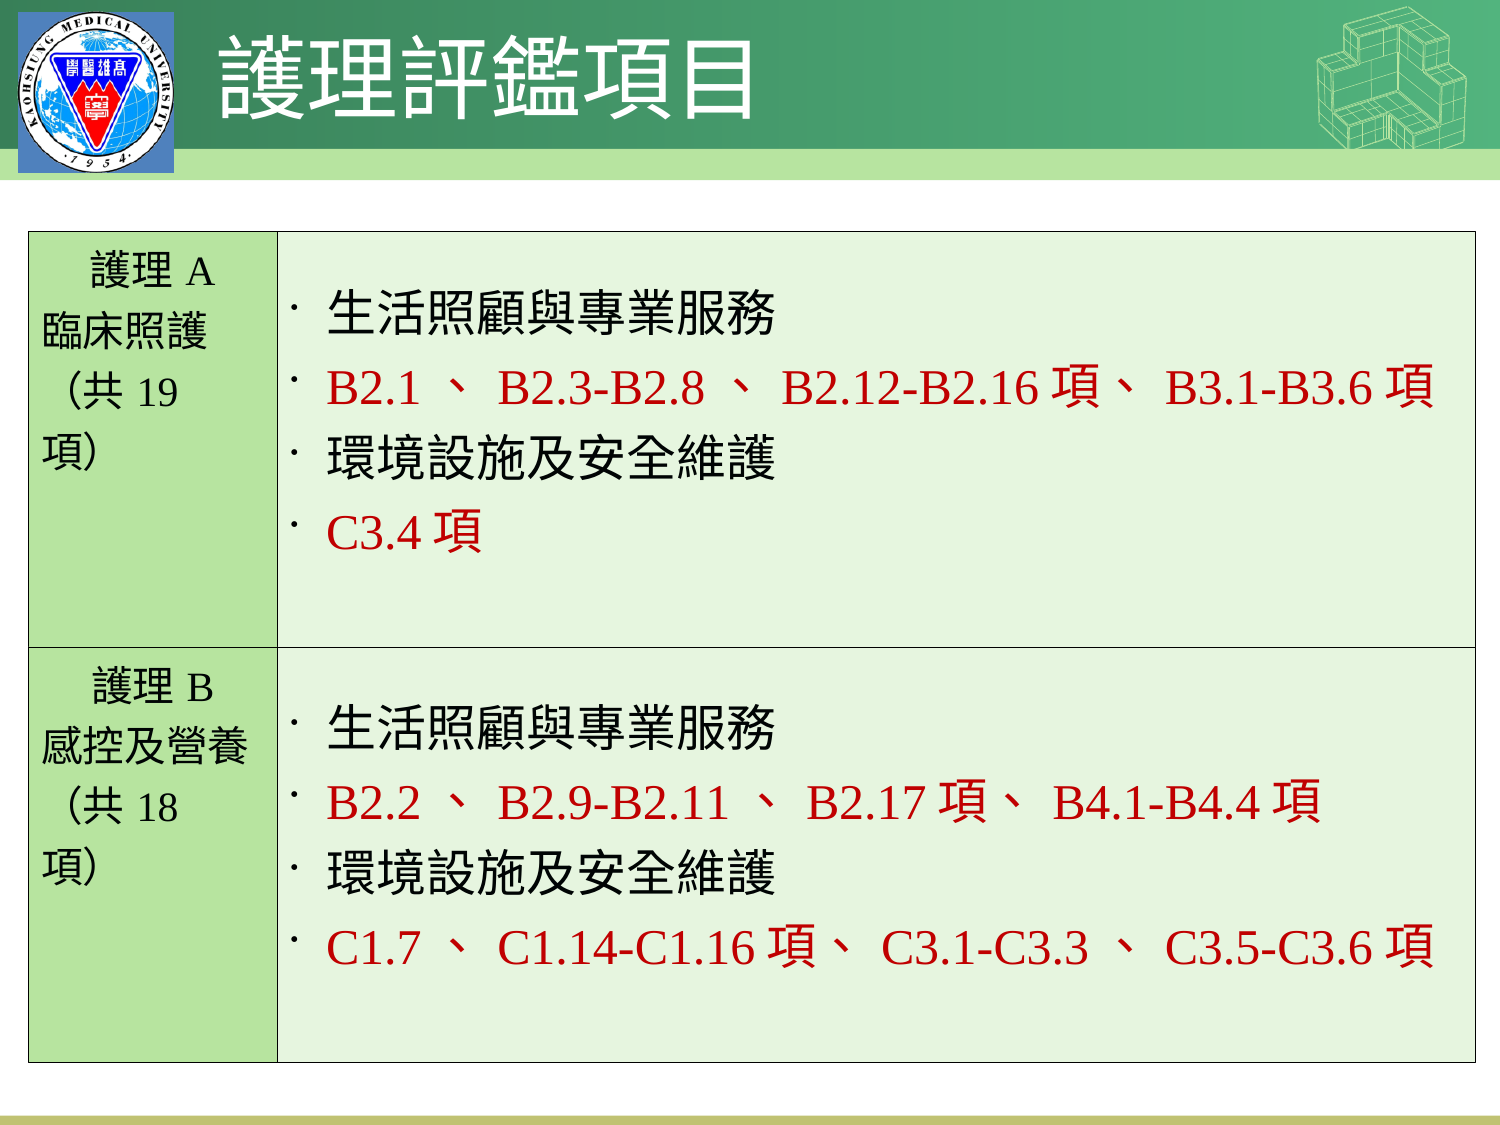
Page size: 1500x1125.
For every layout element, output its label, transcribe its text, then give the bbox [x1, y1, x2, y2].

text_box 護理B 感控及營養 （共18項） [28, 646, 277, 1063]
text_box 護理A 臨床照護 （共19項） [28, 231, 277, 646]
text_box 生活照顧與專業服務 B2.2、B2.9-B2.11、B2.17項、B4.1-B4.4項 環境設施及安全維護 C1.7、C1.14-C1.16項、C3.1-C3.3、C3.5-C3.6項 [277, 646, 1476, 1063]
picture [17, 11, 174, 173]
title 護理評鑑項目 [200, 24, 1313, 138]
text_box 生活照顧與專業服務 B2.1、B2.3-B2.8、B2.12-B2.16項、B3.1-B3.6項 環境設施及安全維護 C3.4項 [277, 231, 1476, 646]
